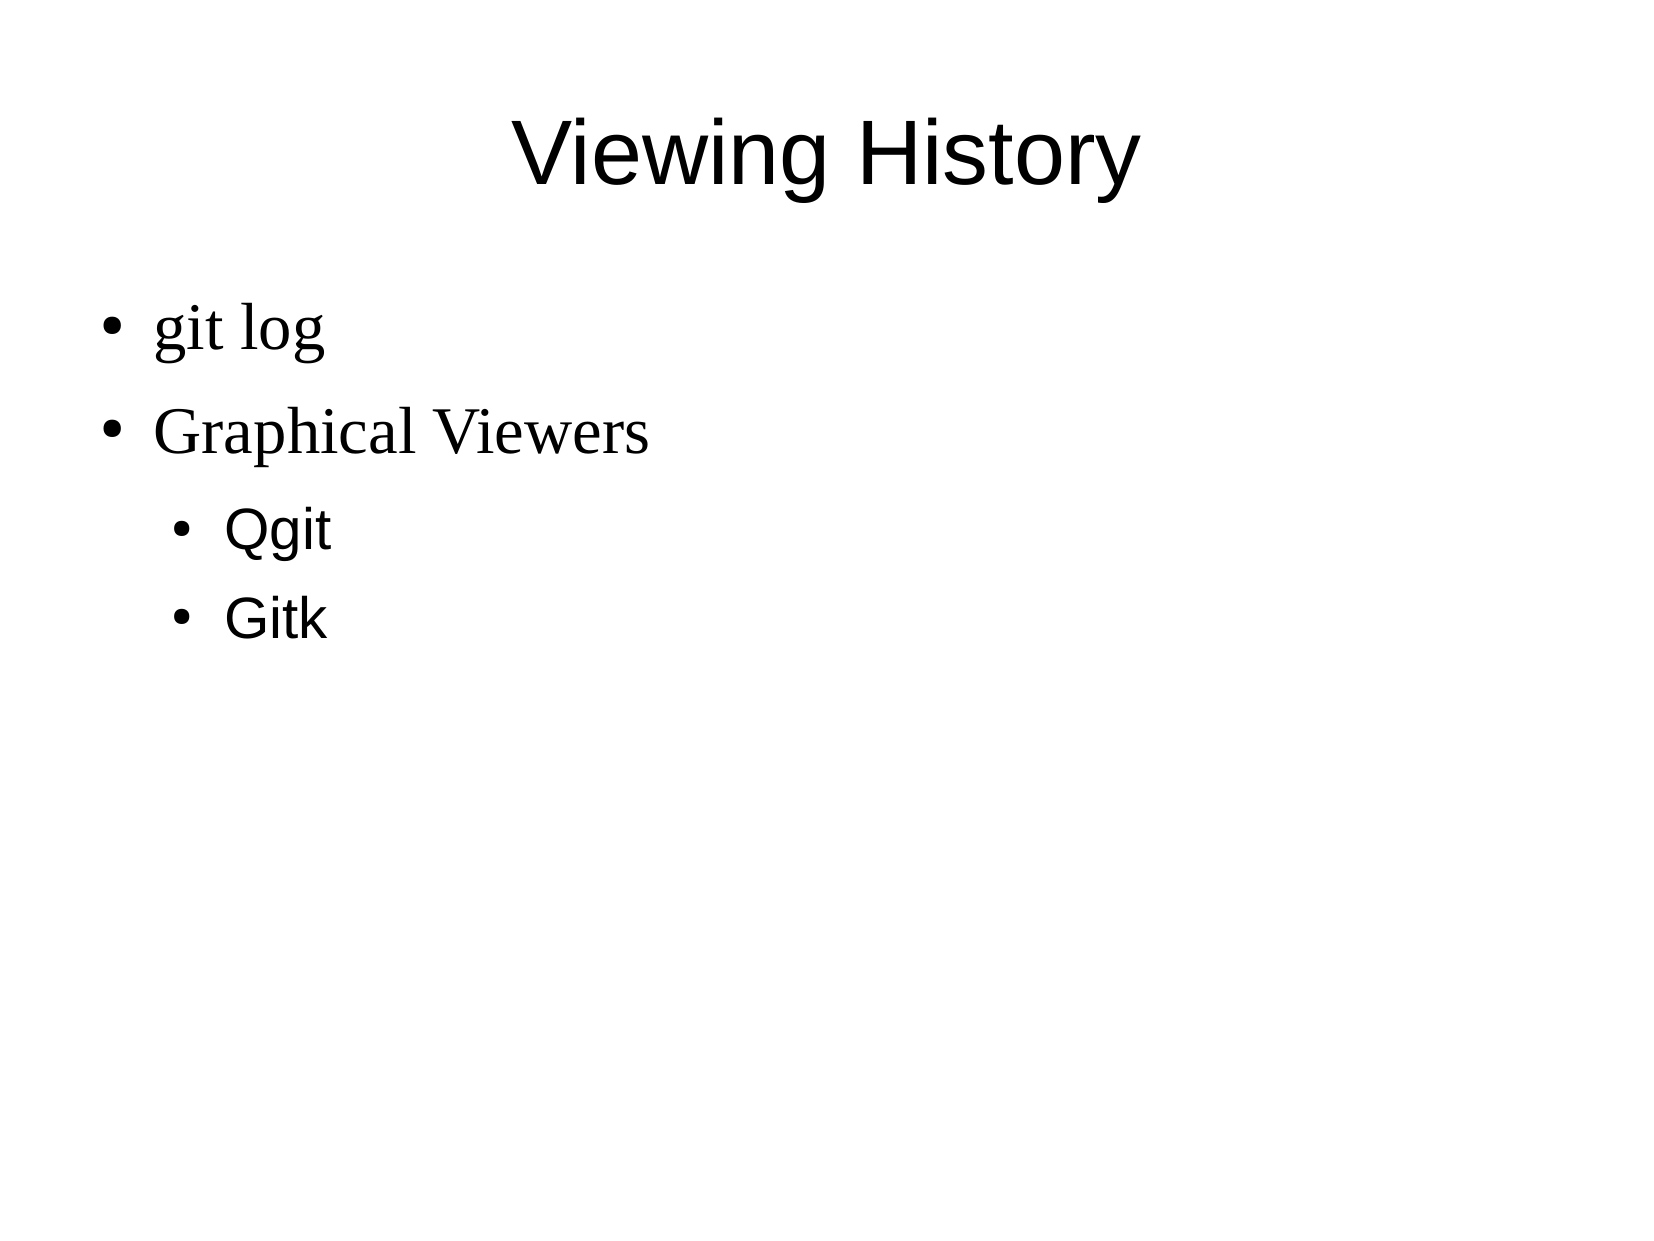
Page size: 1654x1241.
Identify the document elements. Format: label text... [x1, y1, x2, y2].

title Viewing History [82, 49, 1571, 257]
list git log Graphical Viewers Qgit Gitk [82, 290, 1571, 1109]
